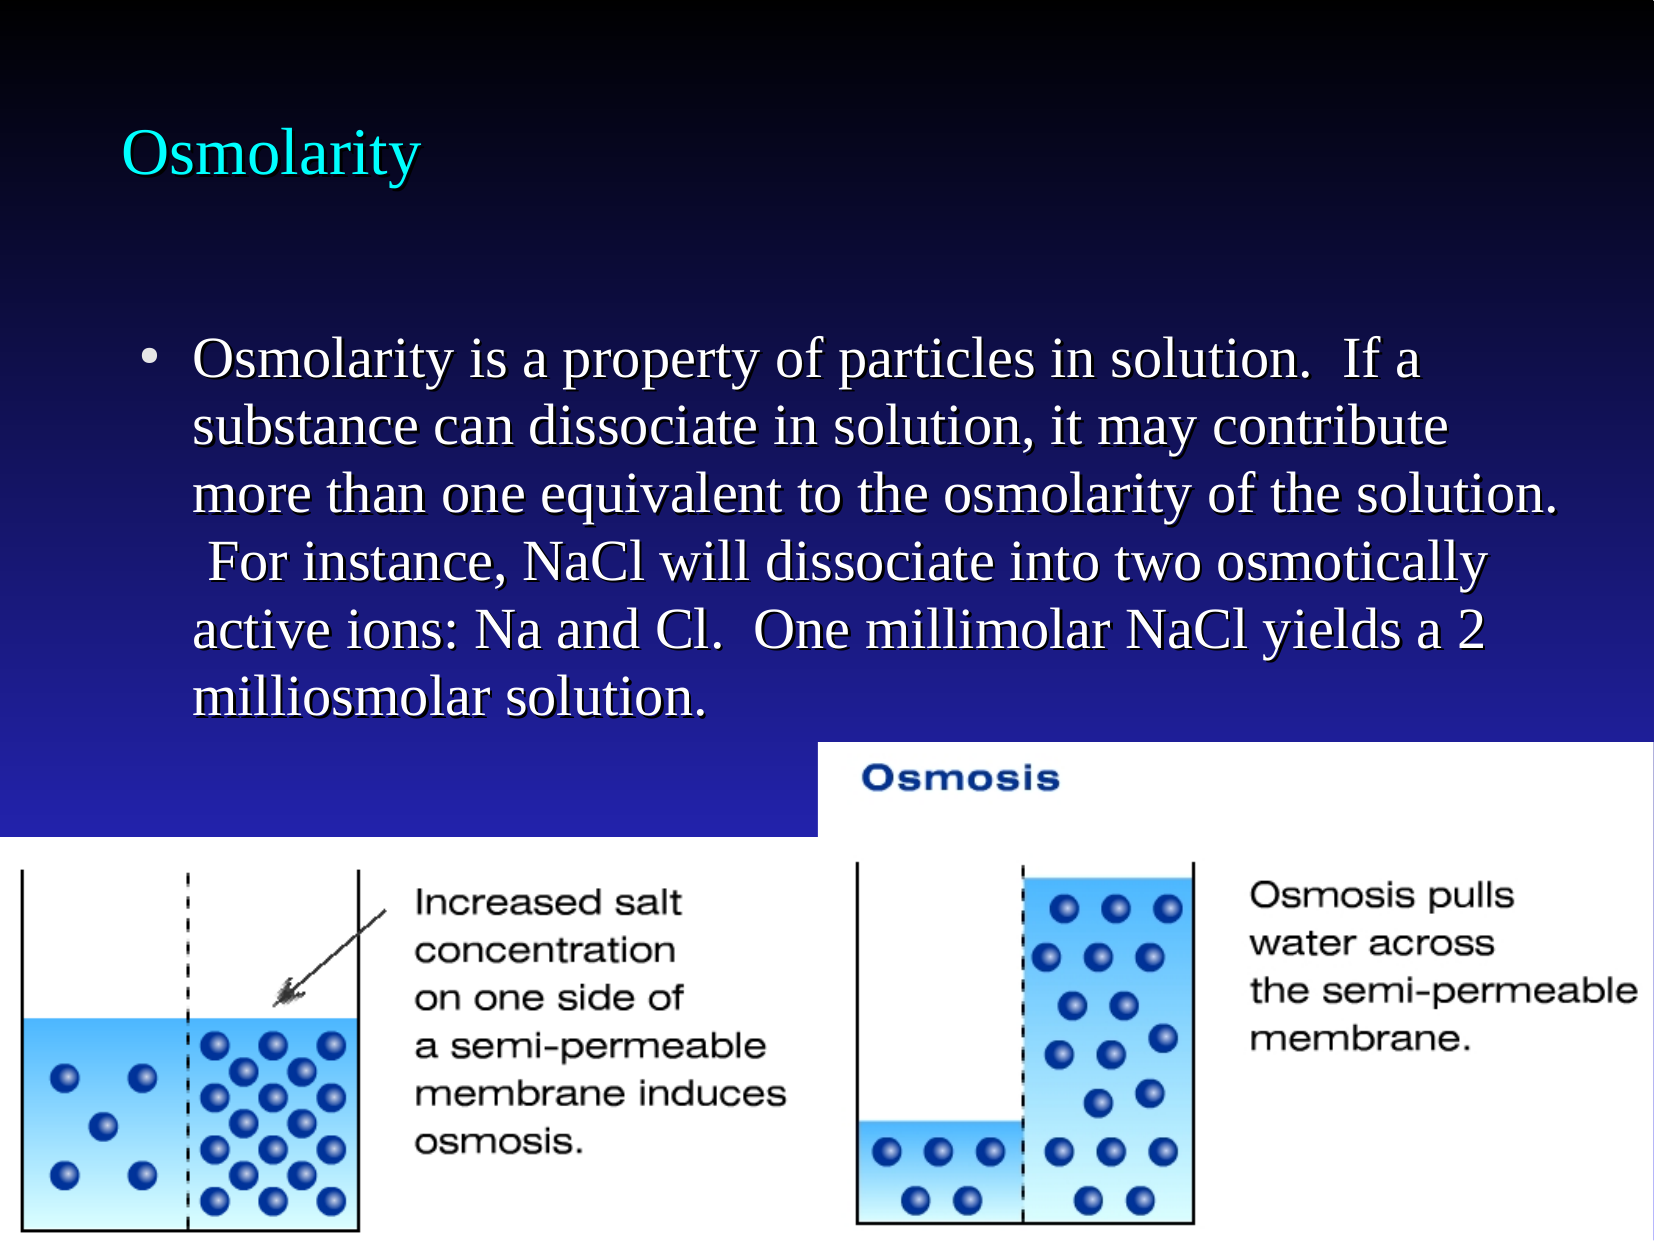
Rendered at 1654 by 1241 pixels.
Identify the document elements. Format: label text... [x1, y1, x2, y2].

picture [0, 742, 1654, 1241]
list Osmolarity is a property of particles in solution. If a substance can dissociate in solution, it may contribute more than one equivalent to the osmolarity of the solution. For instance, NaCl will dissociate into two osmotically active ions: Na and Cl. One millimolar NaCl yields a 2 milliosmolar solution. [121, 322, 1561, 837]
title Osmolarity [121, 46, 1534, 254]
